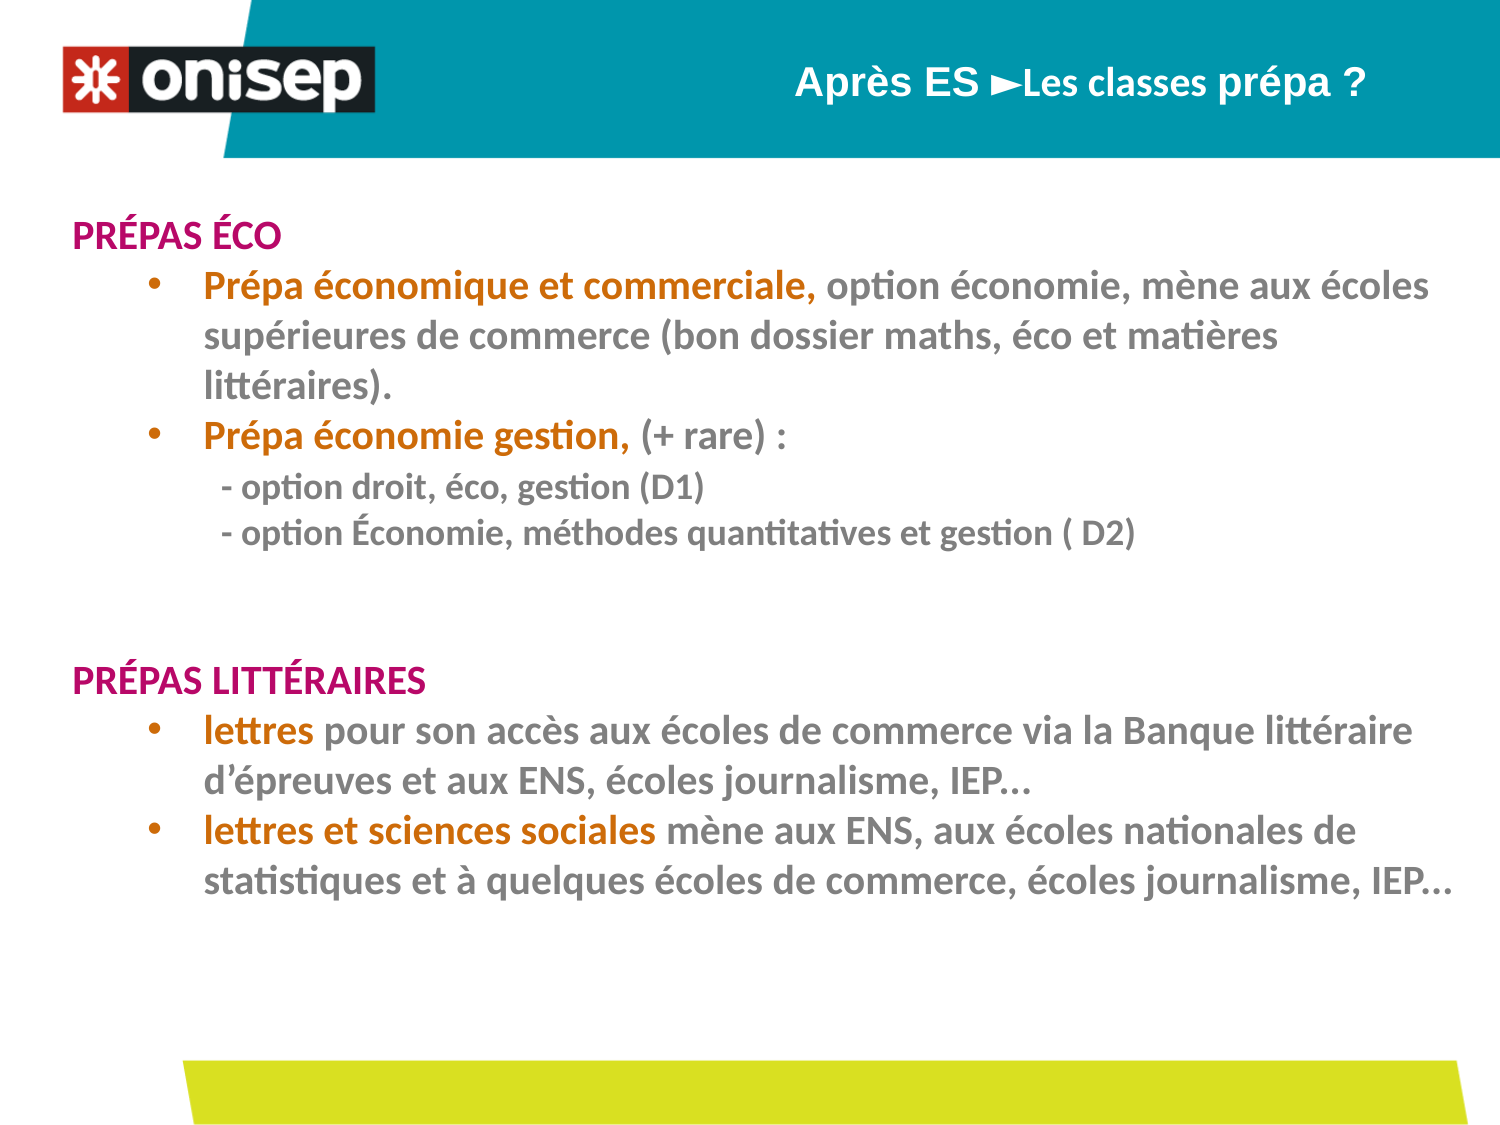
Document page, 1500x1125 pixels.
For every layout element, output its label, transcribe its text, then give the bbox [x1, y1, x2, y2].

text_box PRÉPAS ÉCO Prépa économique et commerciale, option économie, mène aux écoles supérieures de commerce (bon dossier maths, éco et matières littéraires). Prépa économie gestion, (+ rare) : - option droit, éco, gestion (D1) - option Économie, méthodes quantitatives et gestion ( D2) PRÉPAS LITTÉRAIRES lettres pour son accès aux écoles de commerce via la Banque littéraire d’épreuves et aux ENS, écoles journalisme, IEP... lettres et sciences sociales mène aux ENS, aux écoles nationales de statistiques et à quelques écoles de commerce, écoles journalisme, IEP... [57, 150, 1470, 911]
picture [0, 0, 1500, 1125]
text_box Après ES ►Les classes prépa ? [779, 47, 1383, 113]
